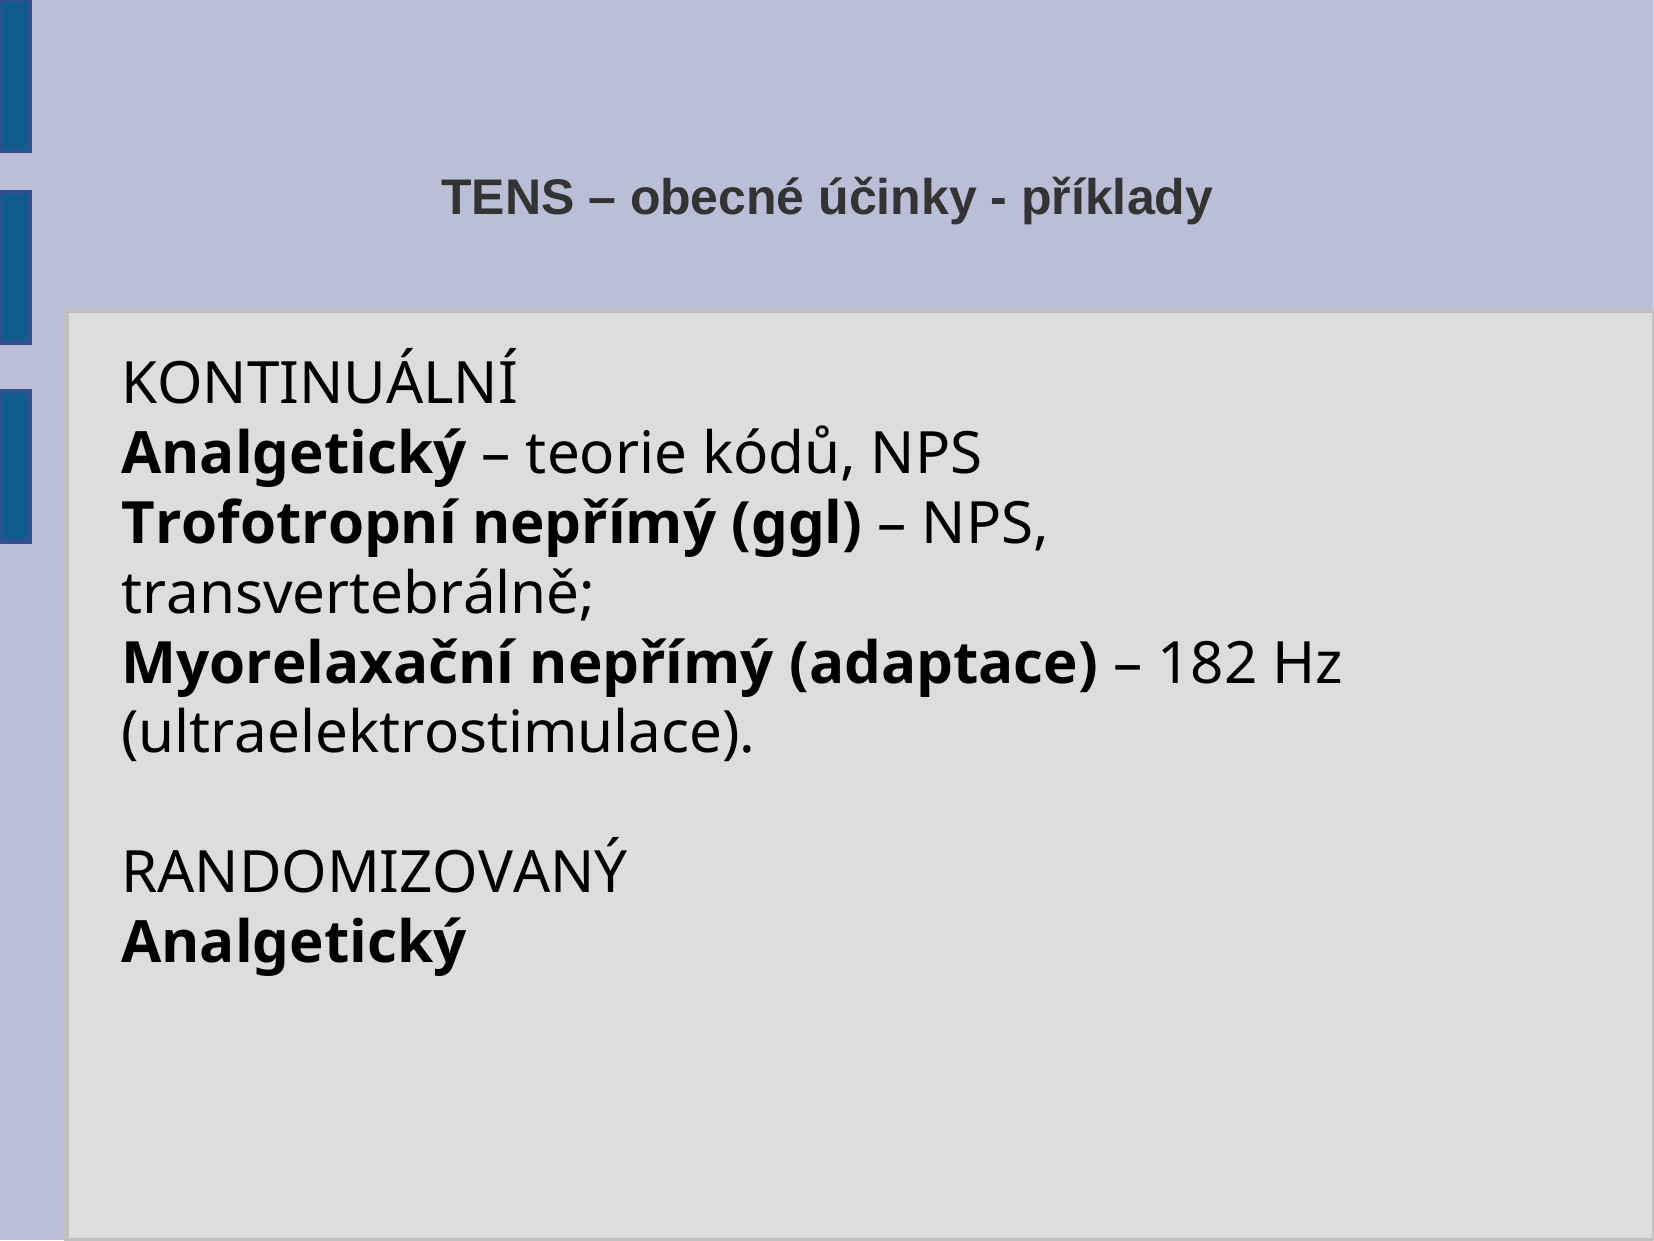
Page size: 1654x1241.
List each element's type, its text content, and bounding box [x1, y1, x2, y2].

title TENS – obecné účinky - příklady [121, 91, 1534, 299]
list KONTINUÁLNÍ Analgetický – teorie kódů, NPS Trofotropní nepřímý (ggl) – NPS, transvertebrálně; Myorelaxační nepřímý (adaptace) – 182 Hz (ultraelektrostimulace). RANDOMIZOVANÝ Analgetický [121, 344, 1534, 1127]
